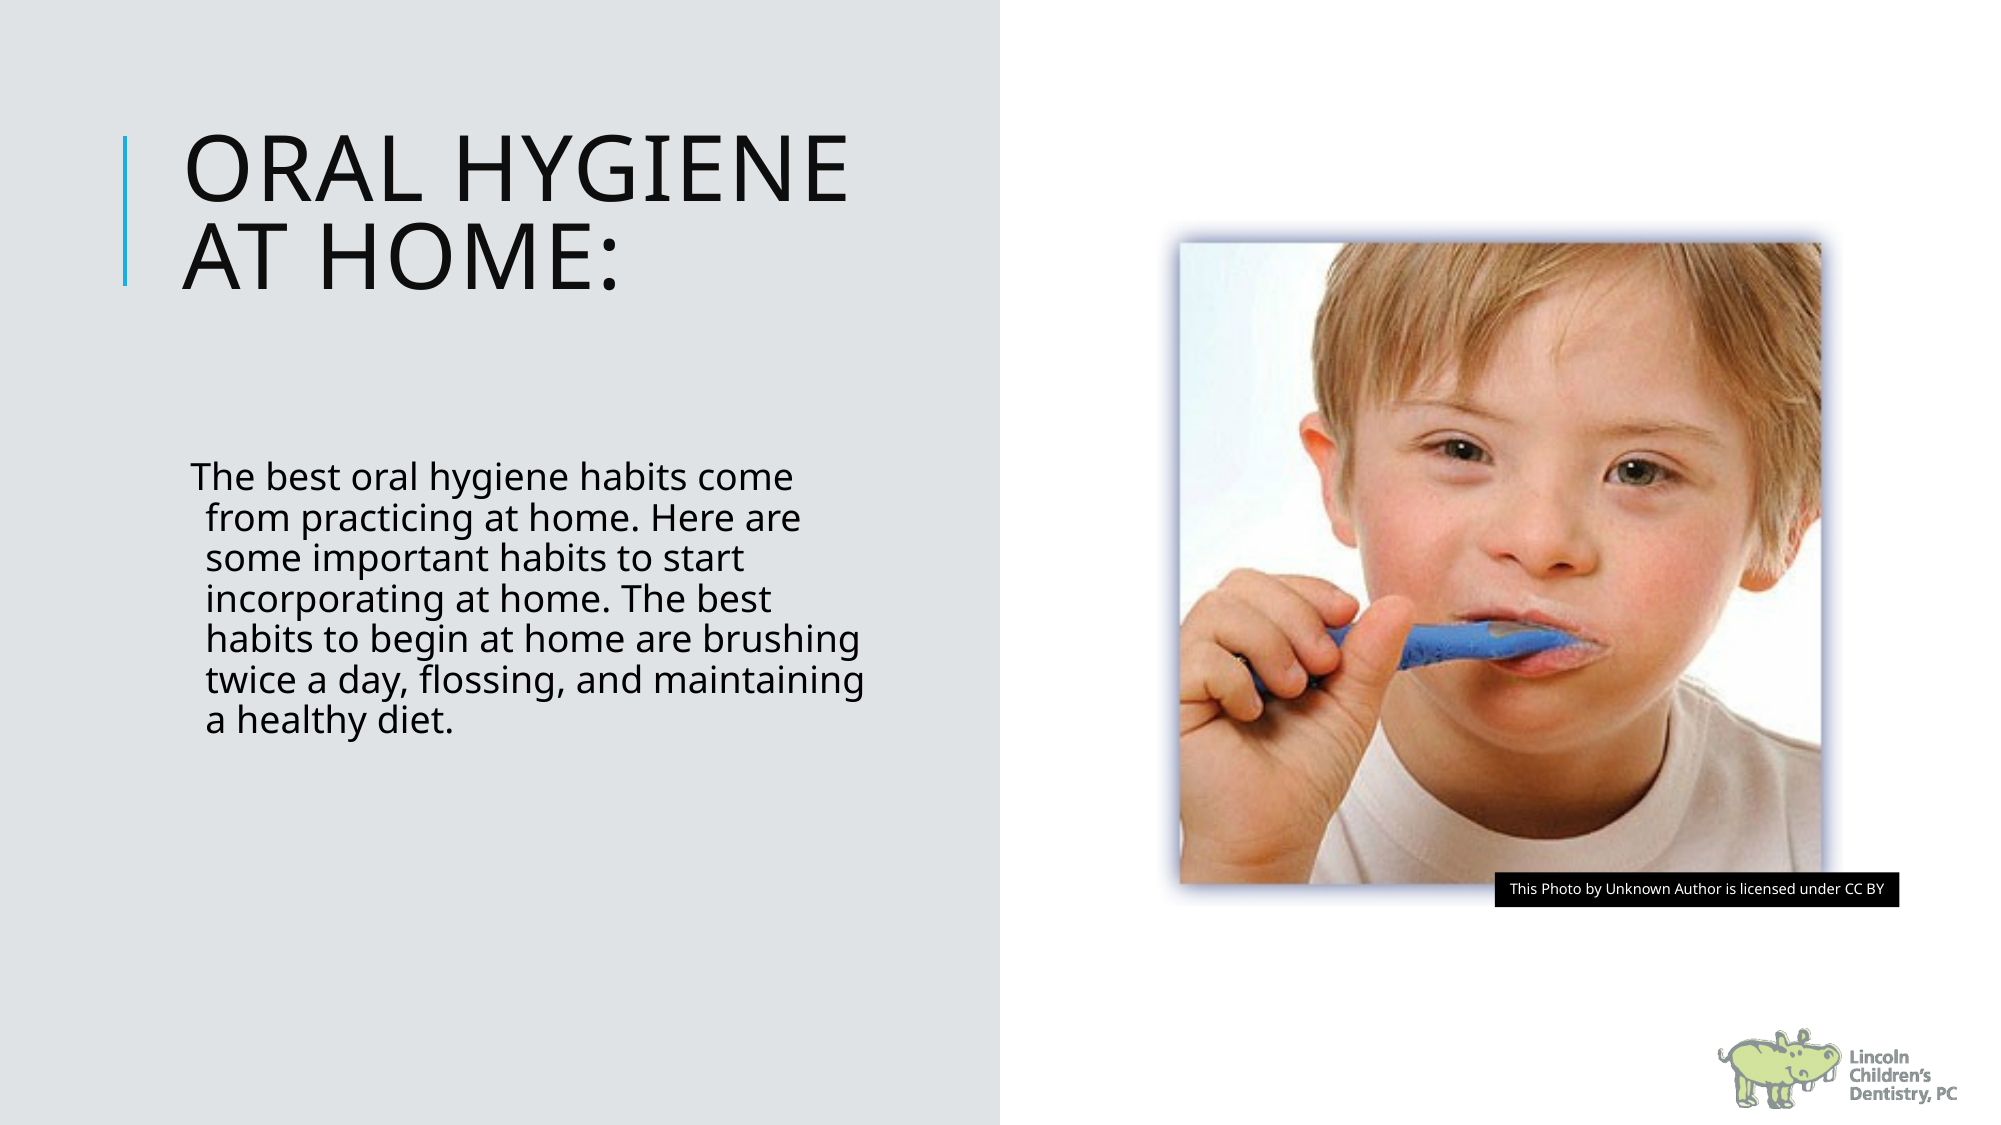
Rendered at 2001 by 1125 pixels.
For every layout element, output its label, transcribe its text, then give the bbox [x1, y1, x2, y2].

picture [1157, 220, 1843, 906]
list The best oral hygiene habits come from practicing at home. Here are some important habits to start incorporating at home. The best habits to begin at home are brushing twice a day, flossing, and maintaining a healthy diet. [168, 375, 889, 1021]
title Oral Hygiene at home: [168, 75, 889, 363]
text_box [0, 0, 1000, 1125]
picture [1717, 1028, 1957, 1109]
text_box This Photo by Unknown Author is licensed under CC BY [1494, 872, 1843, 906]
